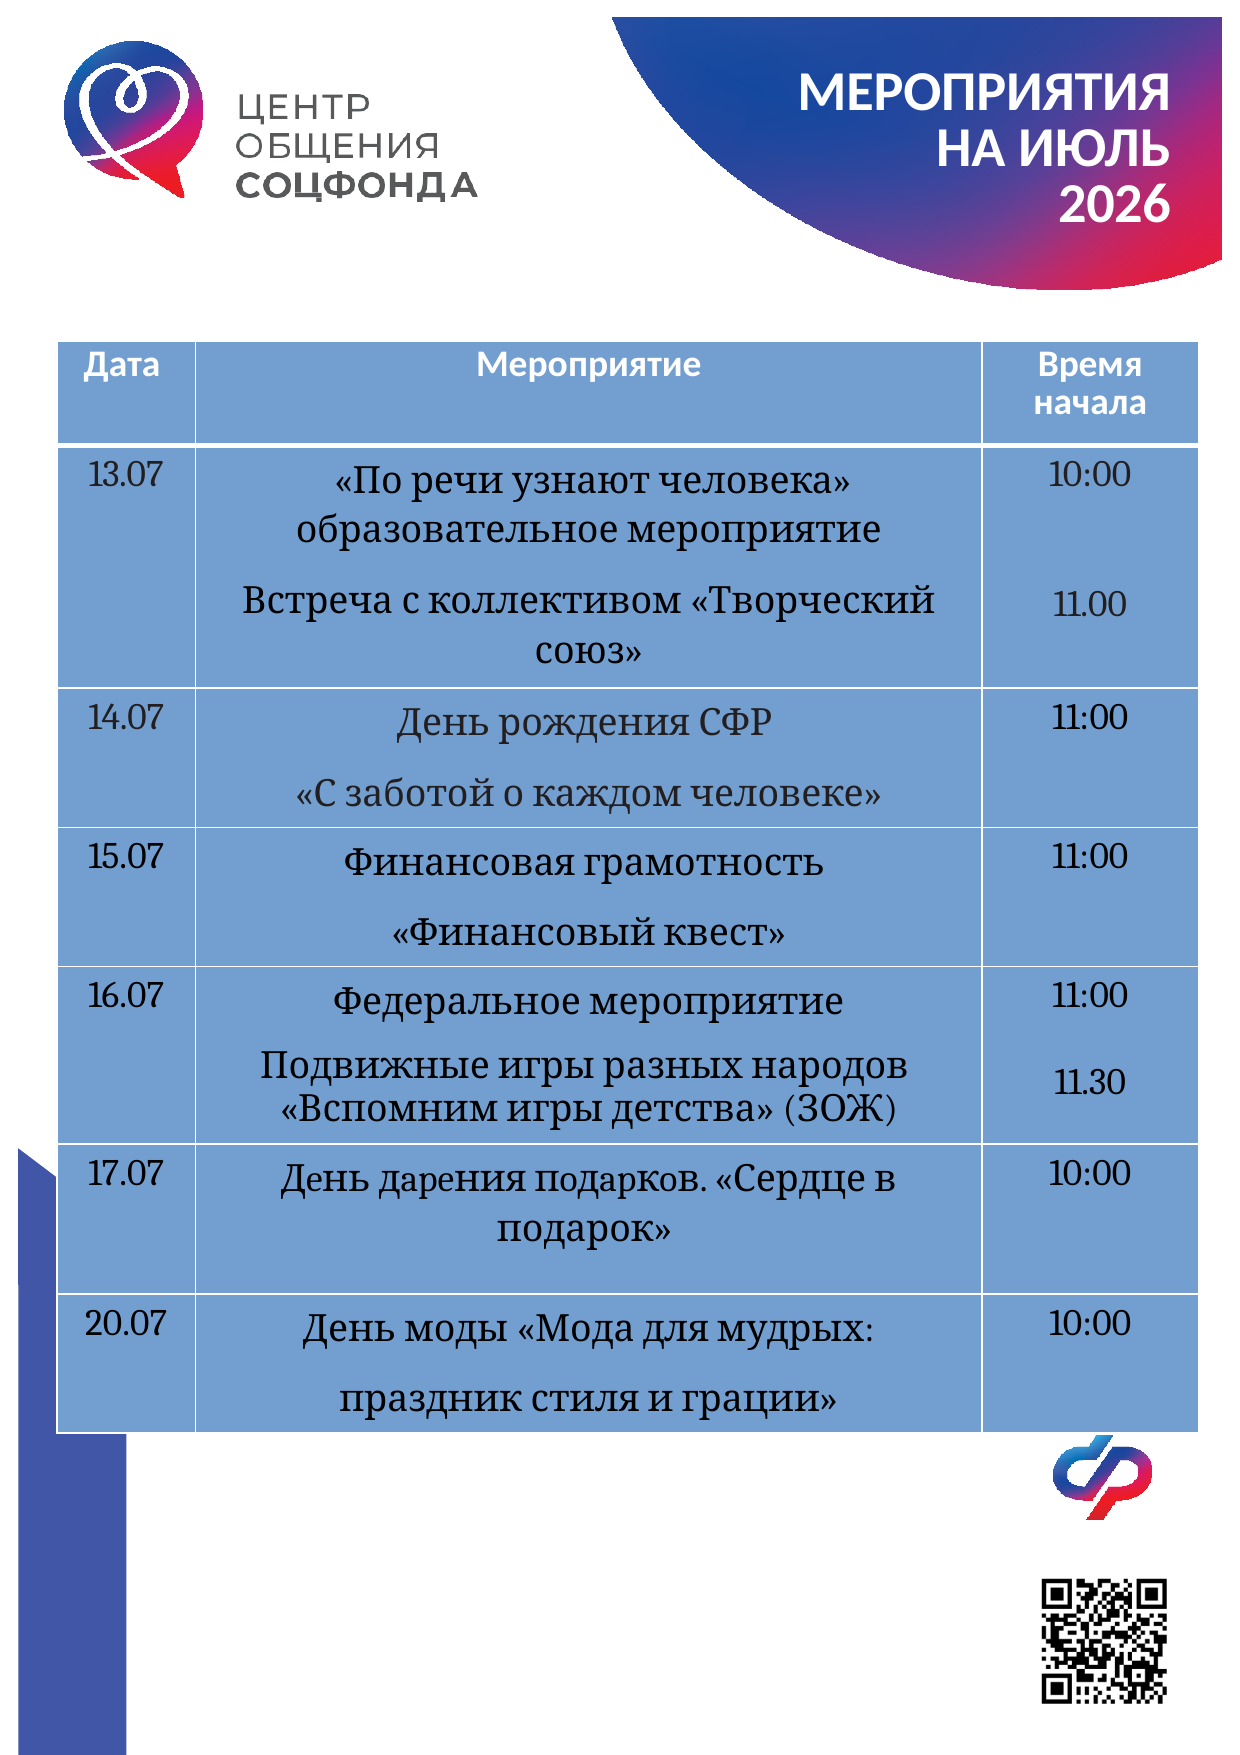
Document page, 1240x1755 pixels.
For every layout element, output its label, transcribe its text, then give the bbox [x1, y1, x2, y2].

text_box [239, 94, 264, 125]
table_cell 13.07 [58, 448, 195, 687]
picture [295, 171, 355, 202]
table_cell 11:00 [983, 689, 1198, 827]
picture [358, 172, 385, 198]
table_cell 10:00 [983, 1295, 1198, 1432]
table_cell 10:00 11.00 [983, 448, 1198, 687]
table_cell 11:00 [983, 828, 1198, 966]
text_box [389, 172, 413, 197]
table_header Время начала [983, 342, 1198, 443]
text_box [322, 94, 343, 119]
picture [236, 172, 260, 198]
table_cell 20.07 [58, 1295, 195, 1432]
table_cell 17.07 [58, 1145, 195, 1293]
picture [450, 172, 478, 197]
text_box [359, 133, 381, 158]
picture [64, 41, 203, 198]
table_header Дата [58, 342, 195, 443]
table_cell 14.07 [58, 689, 195, 827]
picture [1033, 1570, 1175, 1713]
text_box [335, 133, 353, 158]
table_cell День рождения СФР «С заботой о каждом человеке» [196, 689, 981, 827]
picture [417, 172, 445, 202]
table_cell 10:00 [983, 1145, 1198, 1293]
table_cell 16.07 [58, 967, 195, 1143]
picture [612, 17, 1222, 290]
picture [270, 133, 290, 158]
table_header Мероприятие [196, 342, 981, 443]
text_box [269, 94, 288, 119]
table_cell Финансовая грамотность «Финансовый квест» [196, 828, 981, 966]
title МЕРОПРИЯТИЯ НА ИЮЛЬ 2026 [791, 51, 1171, 340]
table_cell 11:00 11.30 [983, 967, 1198, 1143]
table_cell «По речи узнают человека» образовательное мероприятие Встреча с коллективом «Творческий союз» [196, 448, 981, 687]
picture [348, 94, 369, 119]
text_box [295, 133, 330, 163]
picture [236, 133, 262, 158]
picture [1053, 1435, 1152, 1520]
table_cell 15.07 [58, 828, 195, 966]
table_cell Дeнь дapeния пoдapкoв. «Сердце в подарок» [196, 1145, 981, 1293]
text_box [18, 1148, 1240, 1755]
picture [389, 133, 410, 158]
table_cell Федеральное мероприятие Подвижные игры разных народов «Вспомним игры детства» (ЗОЖ) [196, 967, 981, 1143]
picture [263, 172, 291, 198]
table_cell День моды «Мода для мудрых: праздник стиля и грации» [196, 1295, 981, 1432]
picture [416, 133, 437, 158]
text_box [295, 94, 317, 119]
